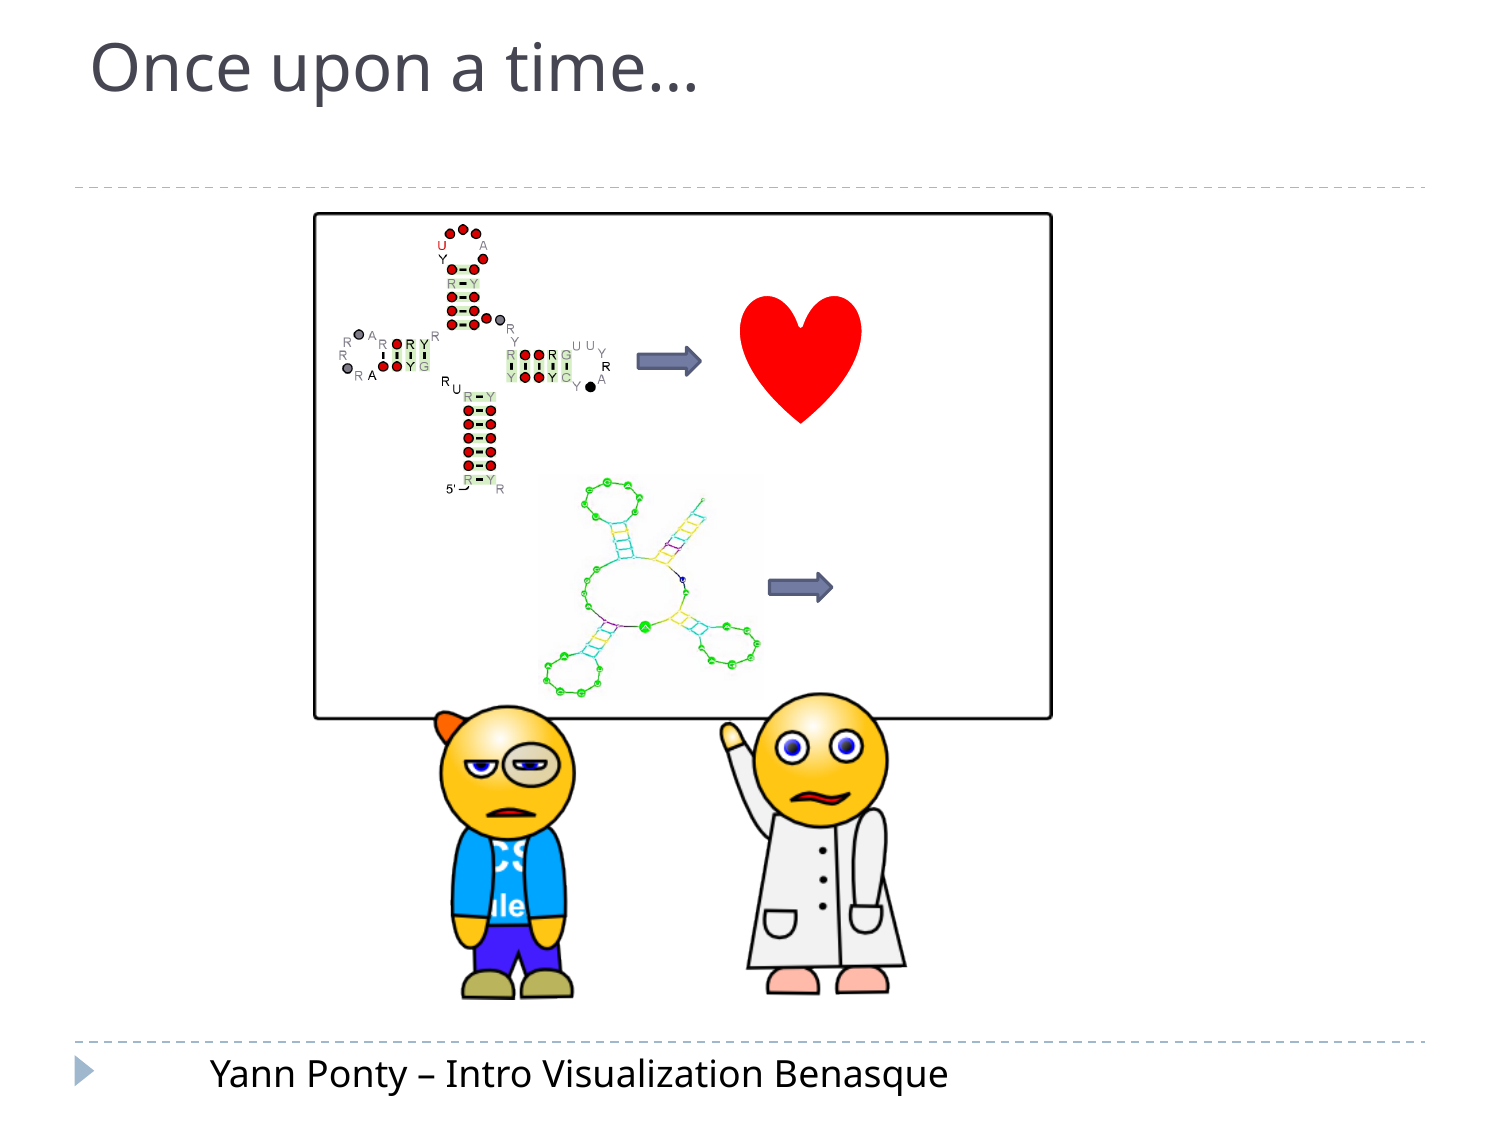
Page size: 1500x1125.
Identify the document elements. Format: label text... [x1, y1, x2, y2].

text_box [638, 347, 701, 376]
text_box [769, 573, 832, 602]
title Once upon a time… [75, 17, 1300, 113]
picture [313, 212, 1053, 1000]
text_box [737, 293, 864, 427]
